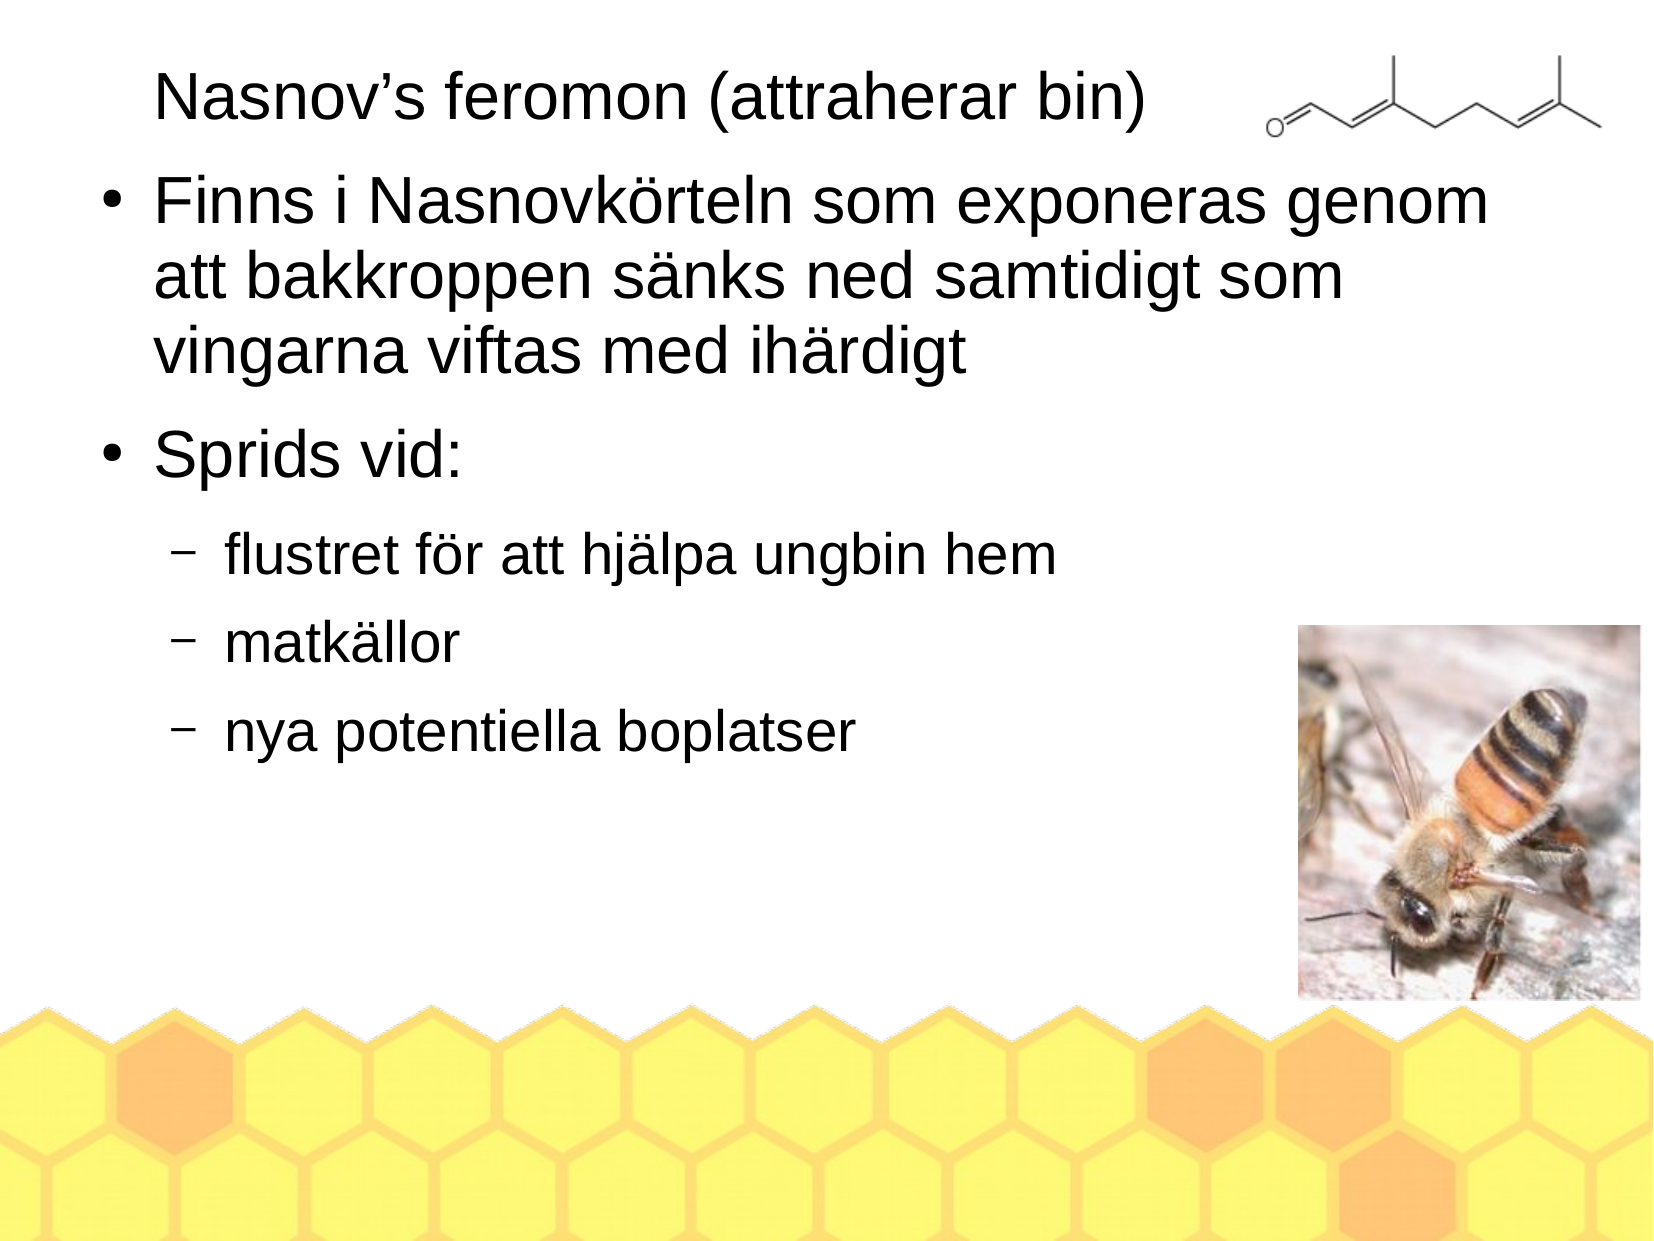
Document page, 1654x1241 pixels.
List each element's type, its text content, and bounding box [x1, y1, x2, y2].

picture [1262, 51, 1607, 142]
list Nasnov’s feromon (attraherar bin) Finns i Nasnovkörteln som exponeras genom att bakkroppen sänks ned samtidigt som vingarna viftas med ihärdigt Sprids vid: flustret för att hjälpa ungbin hem matkällor nya potentiella boplatser [82, 59, 1571, 1010]
picture [0, 625, 1654, 1241]
